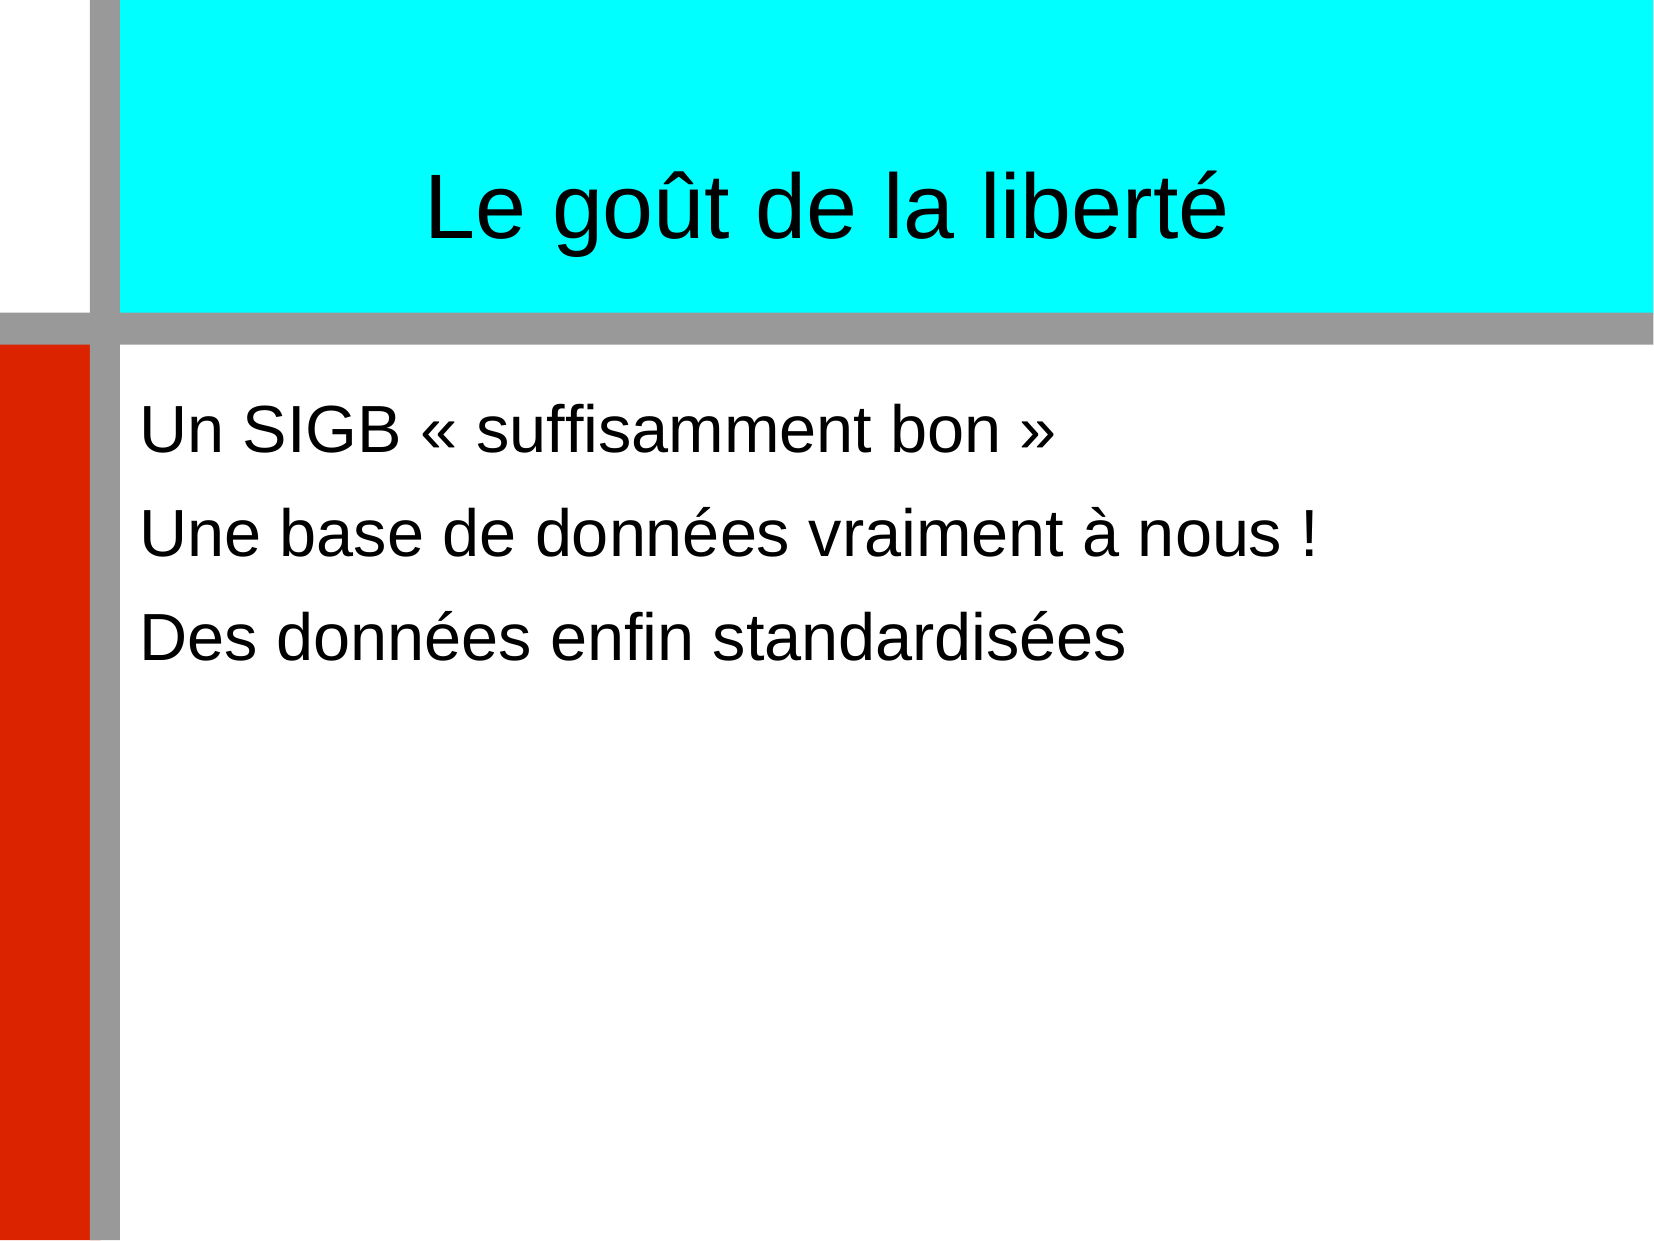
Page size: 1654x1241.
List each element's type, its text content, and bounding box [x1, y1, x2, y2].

title Le goût de la liberté [121, 102, 1534, 311]
list Un SIGB « suffisamment bon » Une base de données vraiment à nous ! Des données enfin standardisées [121, 391, 1534, 1127]
